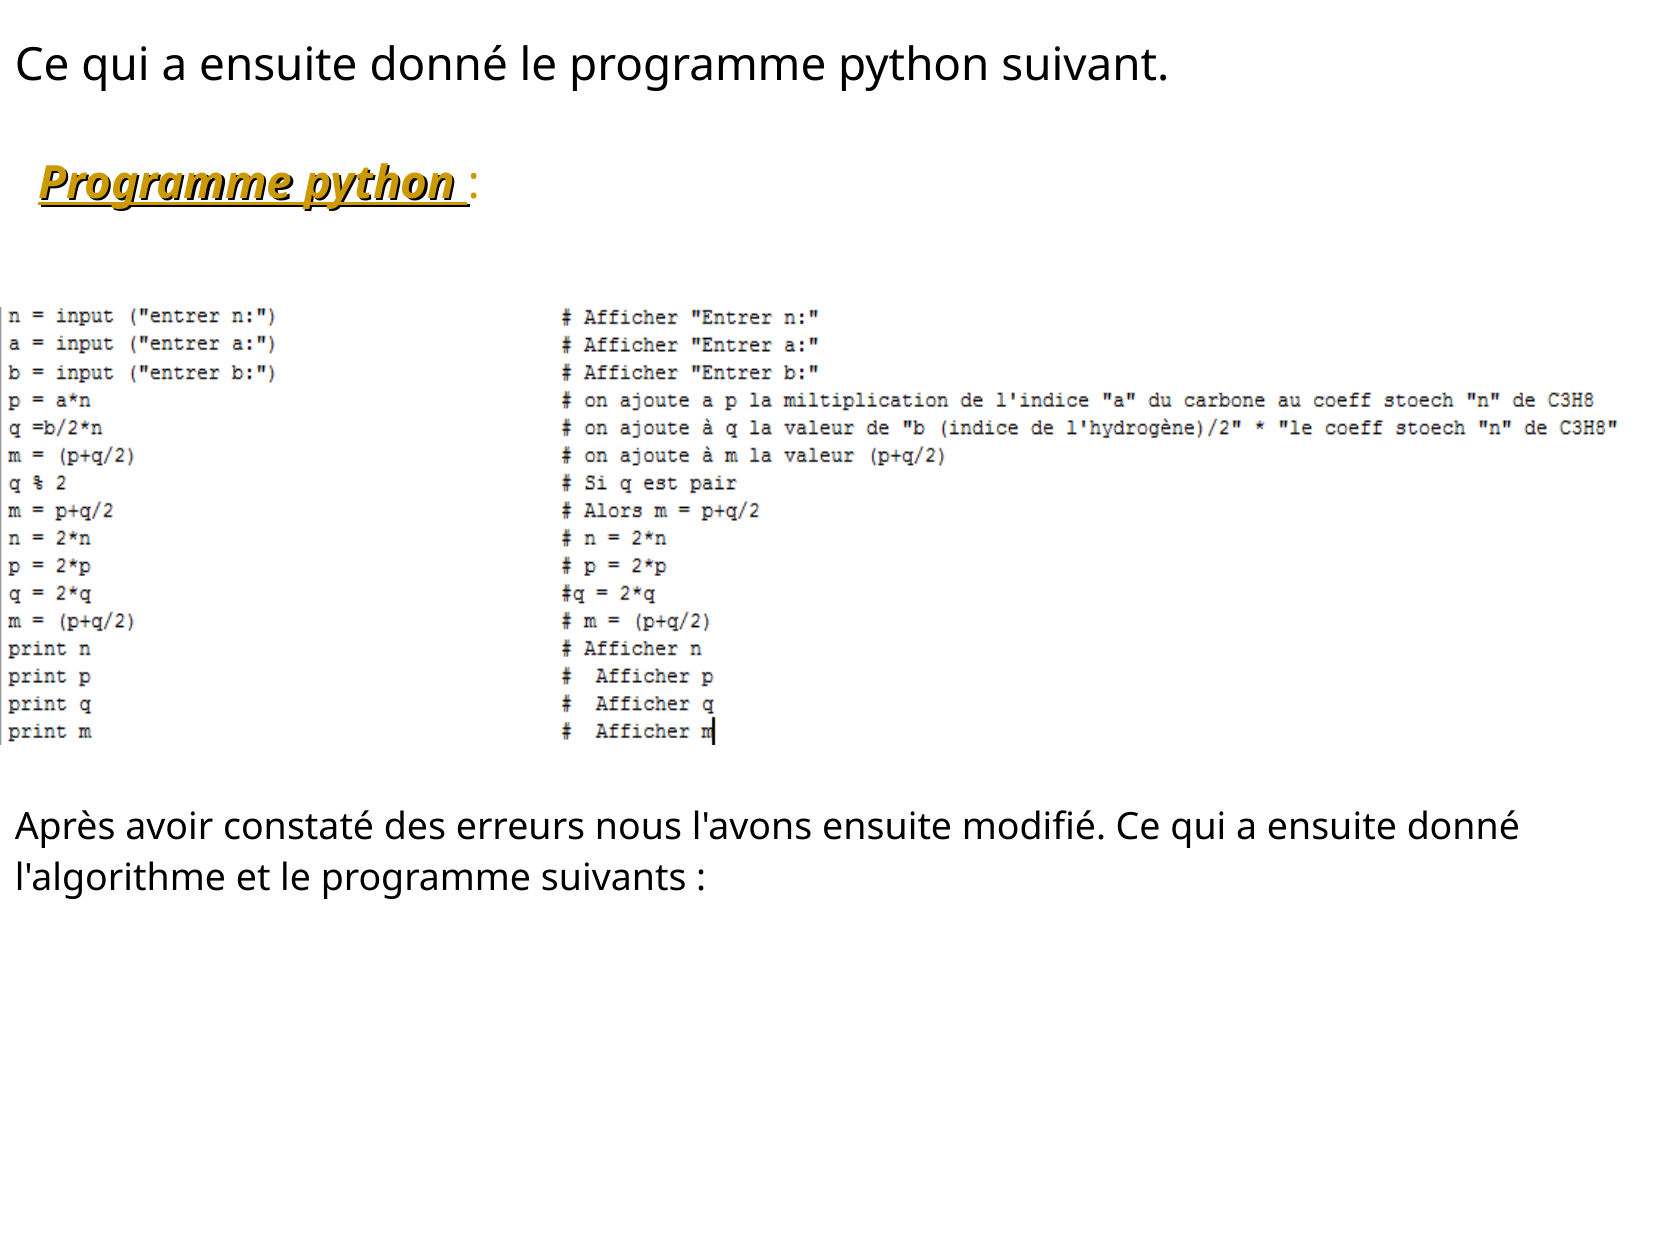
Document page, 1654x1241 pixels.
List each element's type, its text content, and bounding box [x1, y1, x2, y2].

text_box Programme python : [23, 141, 567, 285]
text_box Ce qui a ensuite donné le programme python suivant. [0, 23, 1323, 103]
text_box Après avoir constaté des erreurs nous l'avons ensuite modifié. Ce qui a ensuite donné l'algorithme et le programme suivants : [0, 792, 1654, 934]
picture [0, 307, 1642, 745]
